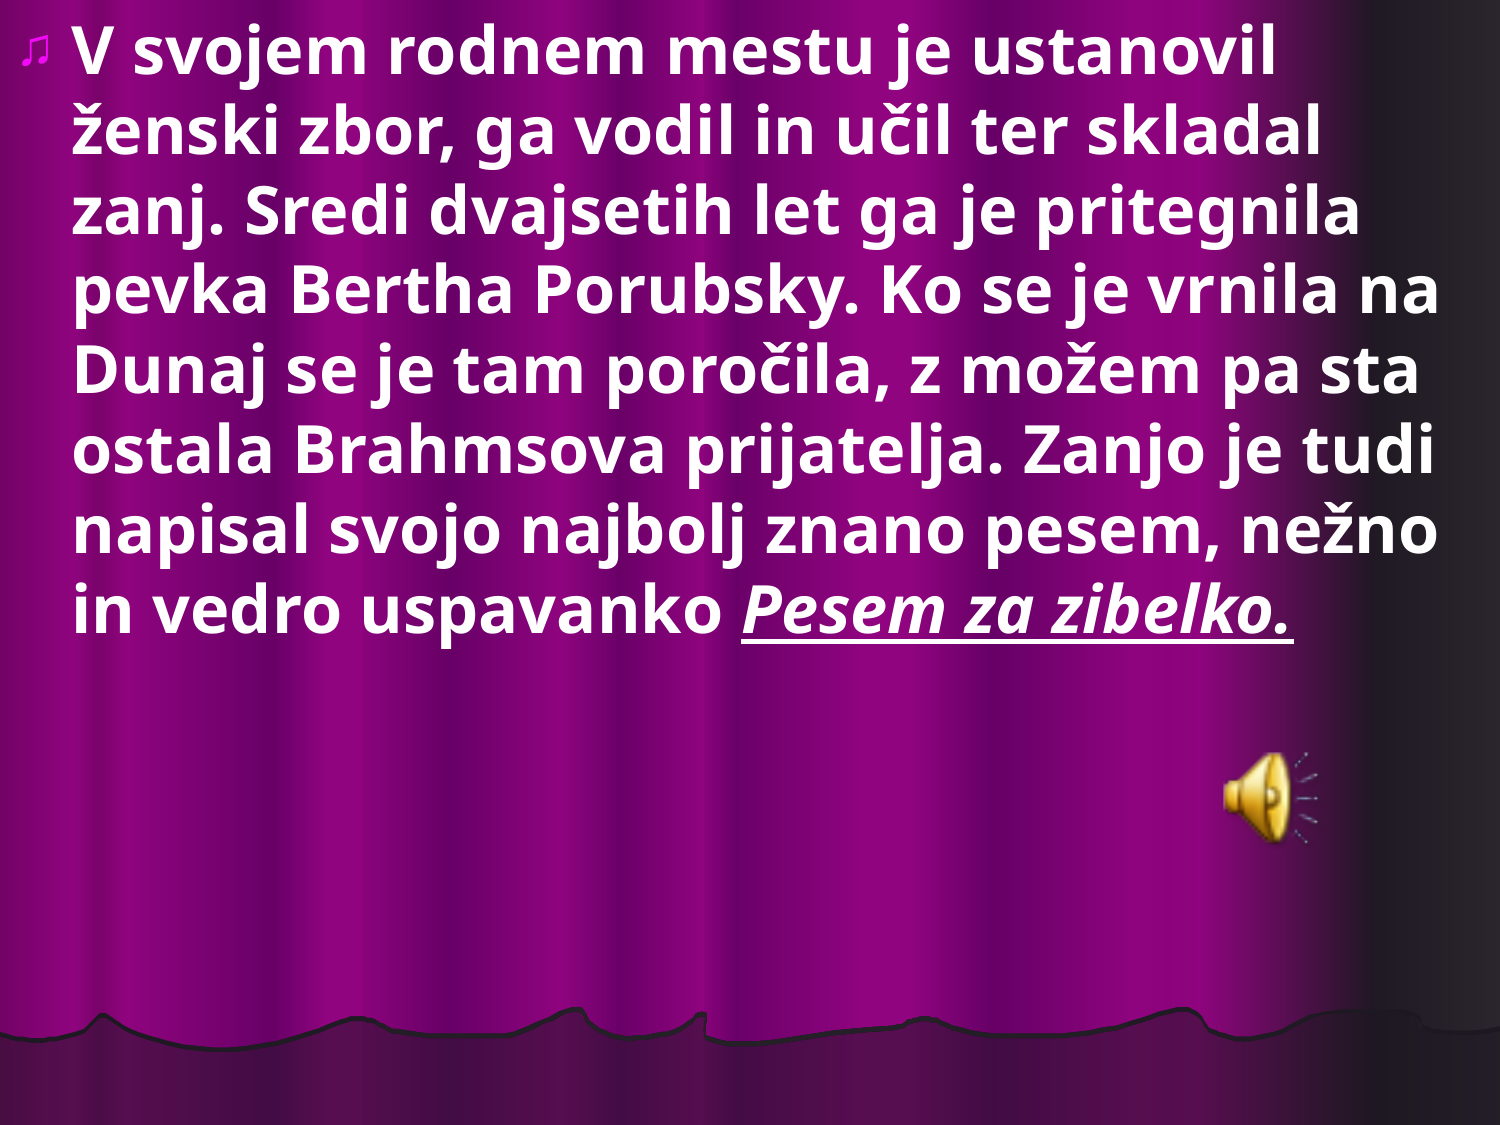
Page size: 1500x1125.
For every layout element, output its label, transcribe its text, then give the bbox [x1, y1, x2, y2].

picture [1222, 751, 1329, 859]
list V svojem rodnem mestu je ustanovil ženski zbor, ga vodil in učil ter skladal zanj. Sredi dvajsetih let ga je pritegnila pevka Bertha Porubsky. Ko se je vrnila na Dunaj se je tam poročila, z možem pa sta ostala Brahmsova prijatelja. Zanjo je tudi napisal svojo najbolj znano pesem, nežno in vedro uspavanko Pesem za zibelko. [0, 0, 1500, 1125]
